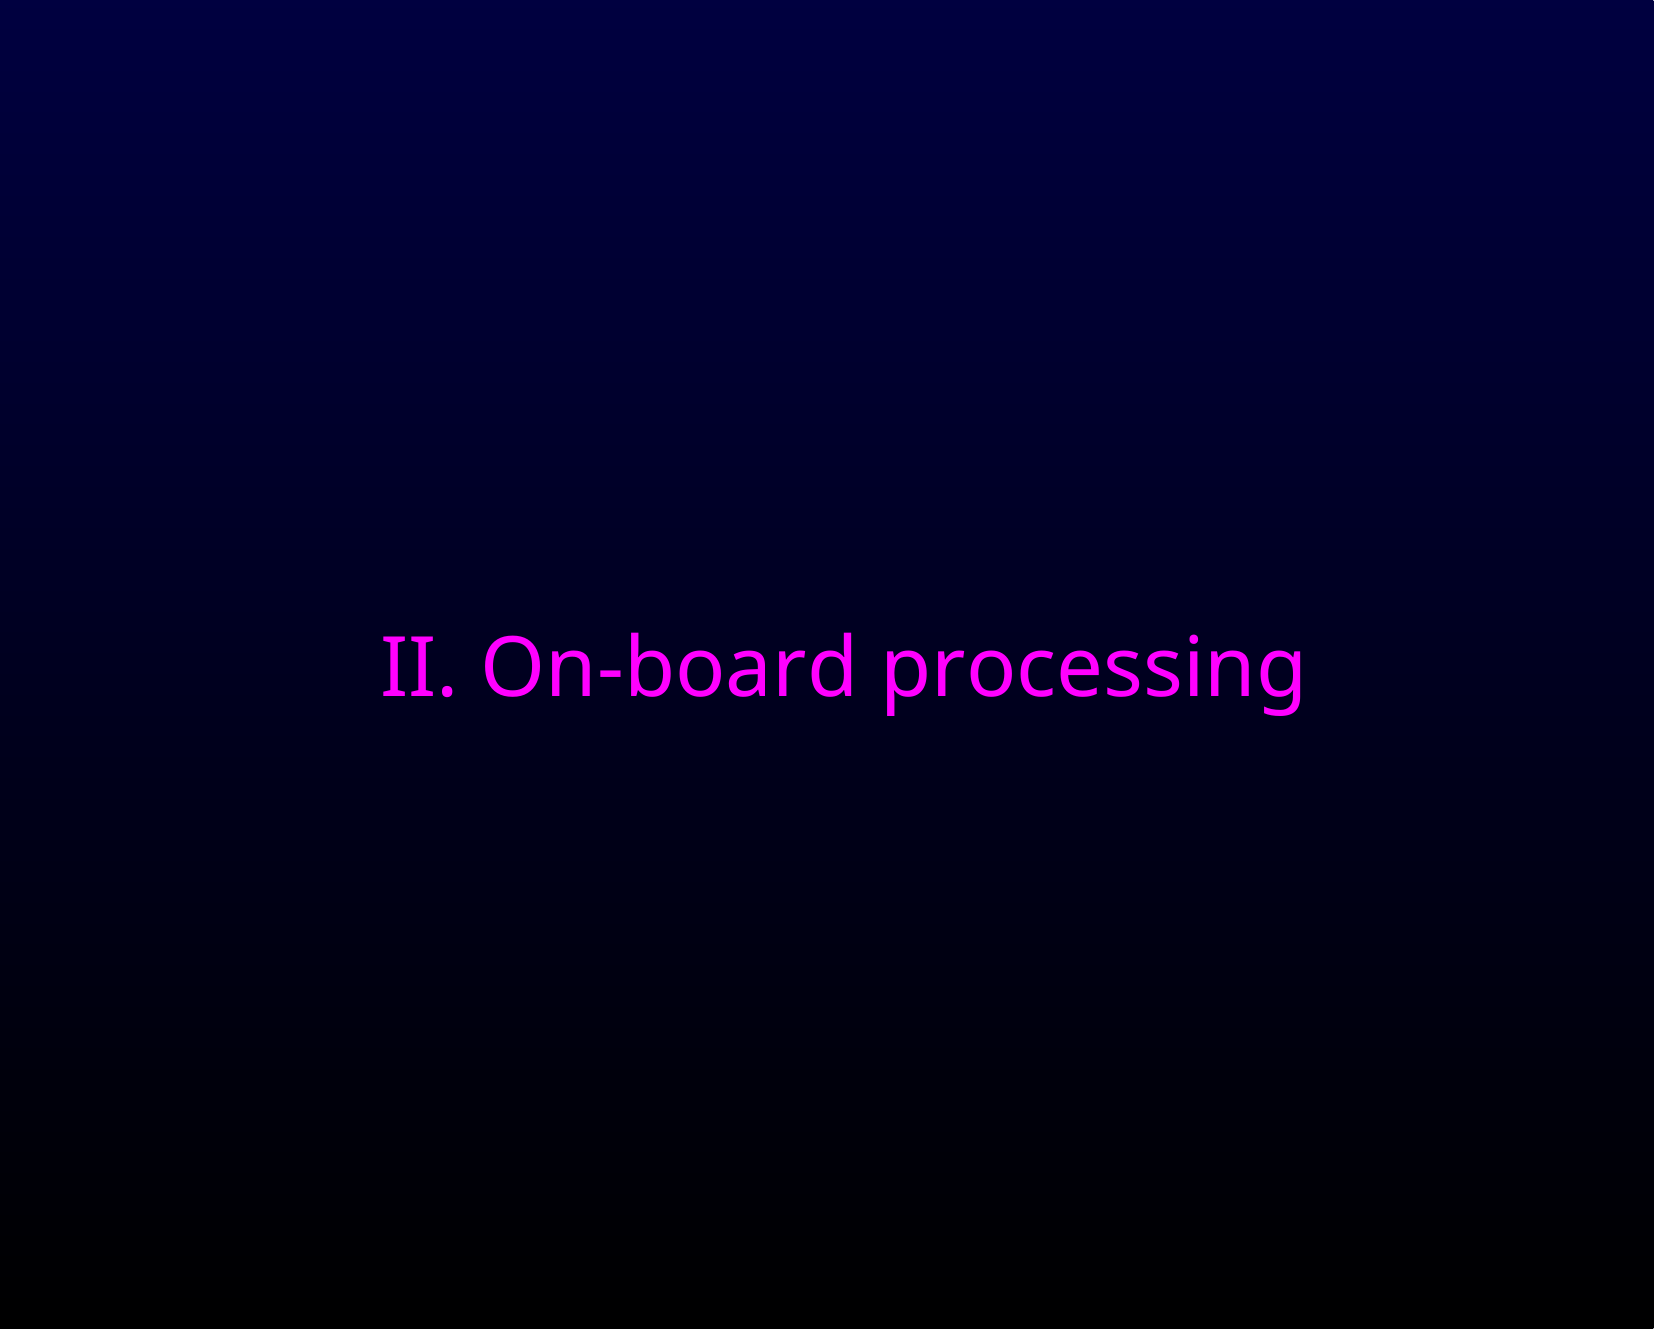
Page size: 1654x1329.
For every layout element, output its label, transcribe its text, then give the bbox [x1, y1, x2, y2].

subtitle II. On-board processing [120, 245, 1533, 1083]
